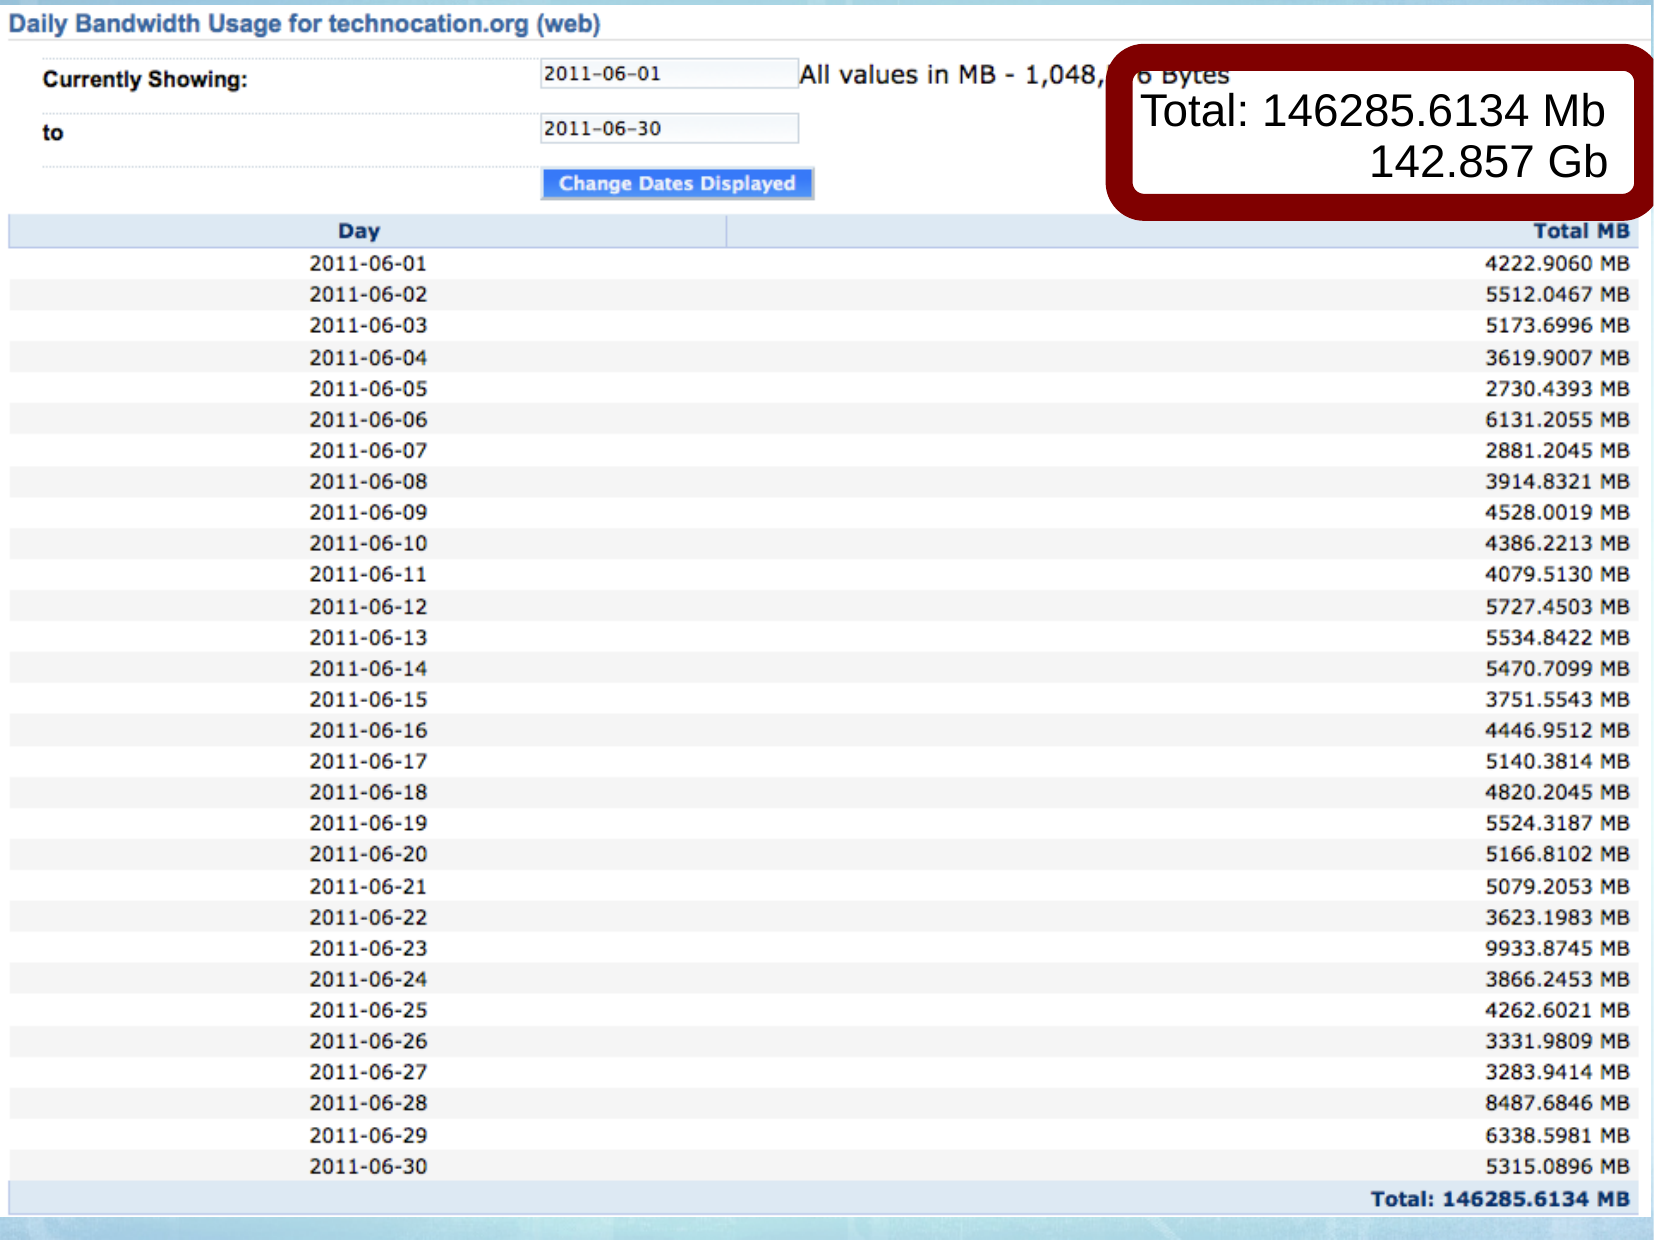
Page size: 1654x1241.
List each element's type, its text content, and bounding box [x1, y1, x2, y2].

text_box Total: 146285.6134 Mb 142.857 Gb [1133, 77, 1624, 193]
picture [0, 0, 1654, 1240]
picture [1135, 71, 1634, 193]
